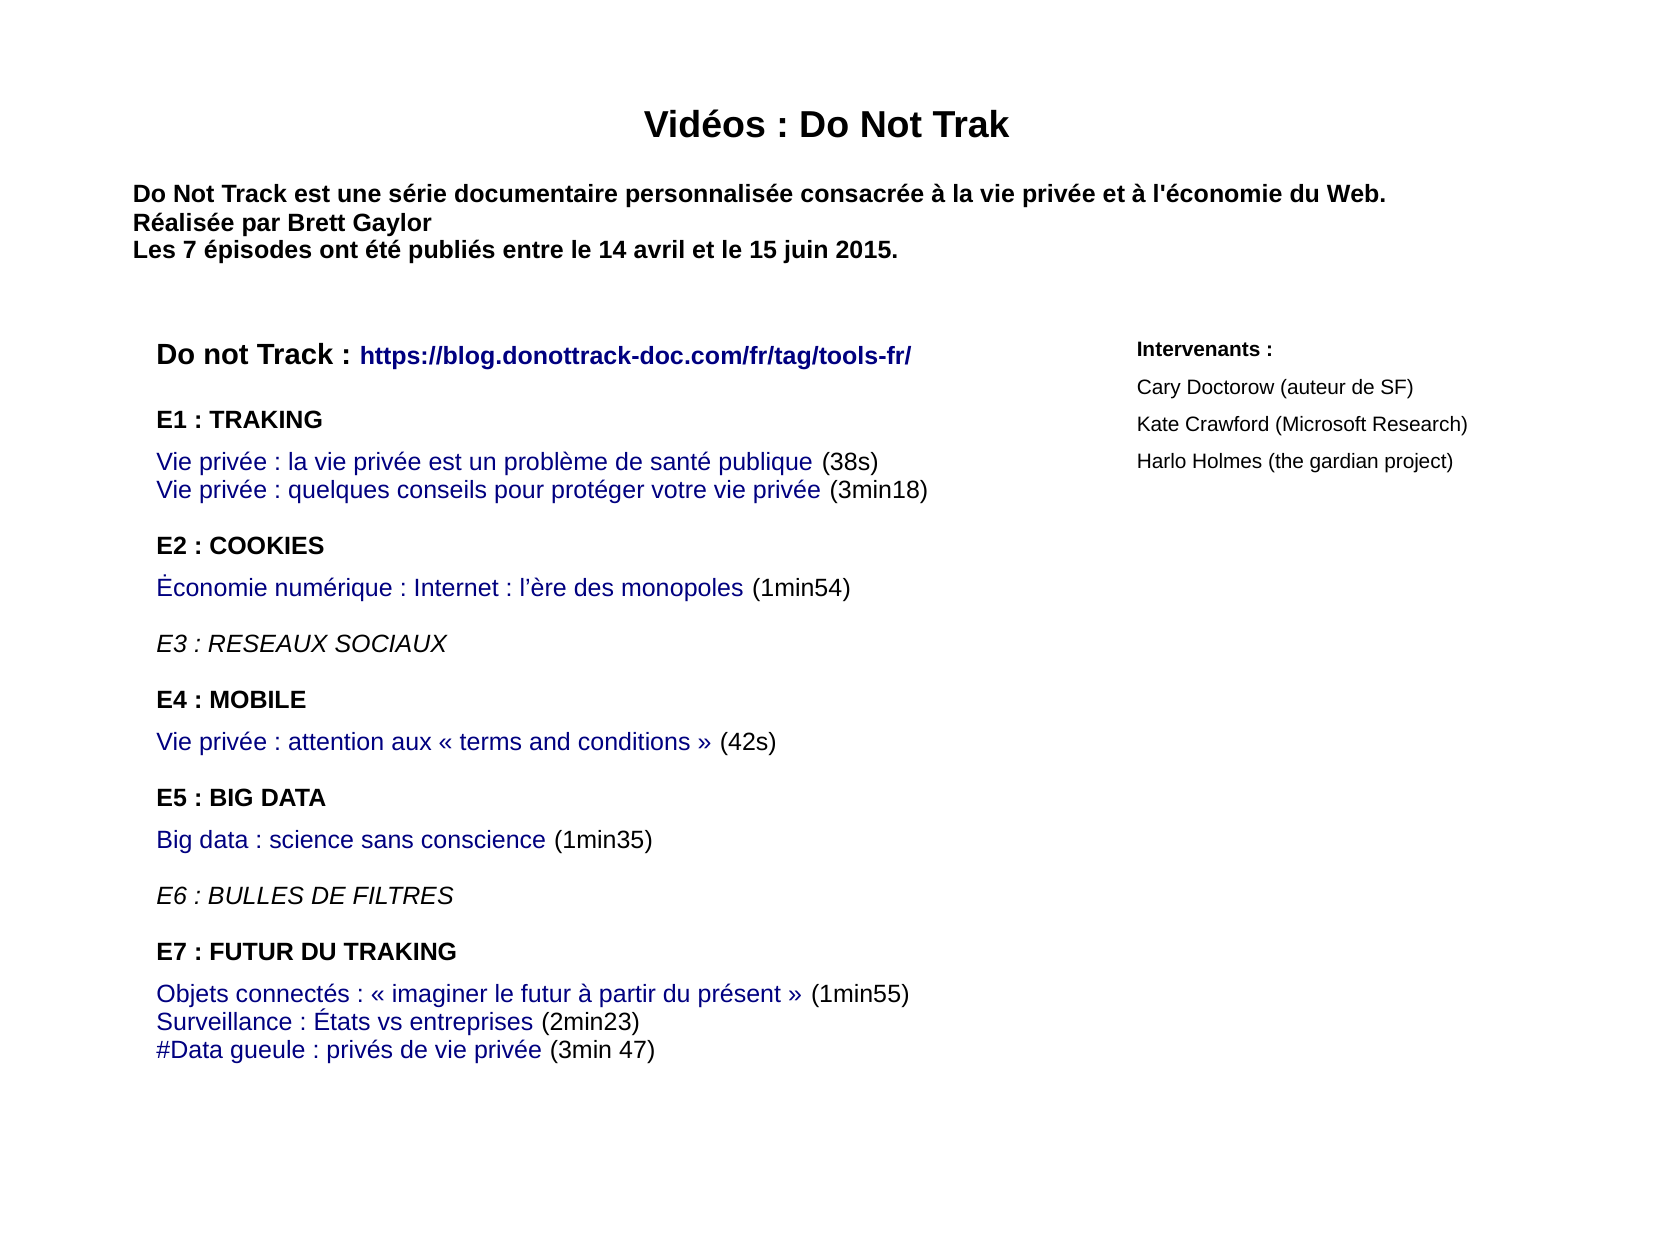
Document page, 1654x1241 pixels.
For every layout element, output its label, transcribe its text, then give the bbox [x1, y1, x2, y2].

text_box Do Not Track est une série documentaire personnalisée consacrée à la vie privée et à l'économie du Web. Réalisée par Brett Gaylor Les 7 épisodes ont été publiés entre le 14 avril et le 15 juin 2015. [118, 172, 1536, 272]
title Vidéos : Do Not Trak [82, 102, 1571, 146]
text_box Do not Track : https://blog.donottrack-doc.com/fr/tag/tools-fr/ E1 : TRAKING Vie privée : la vie privée est un problème de santé publique (38s) Vie privée : quelques conseils pour protéger votre vie privée (3min18) E2 : COOKIES Ėconomie numérique : Internet : l’ère des monopoles (1min54) E3 : RESEAUX SOCIAUX E4 : MOBILE Vie privée : attention aux « terms and conditions » (42s) E5 : BIG DATA Big data : science sans conscience (1min35) E6 : BULLES DE FILTRES E7 : FUTUR DU TRAKING Objets connectés : « imaginer le futur à partir du présent » (1min55) Surveillance : États vs entreprises (2min23) #Data gueule : privés de vie privée (3min 47) [141, 330, 1063, 1087]
text_box Intervenants : Cary Doctorow (auteur de SF) Kate Crawford (Microsoft Research) Harlo Holmes (the gardian project) [1122, 330, 1536, 481]
